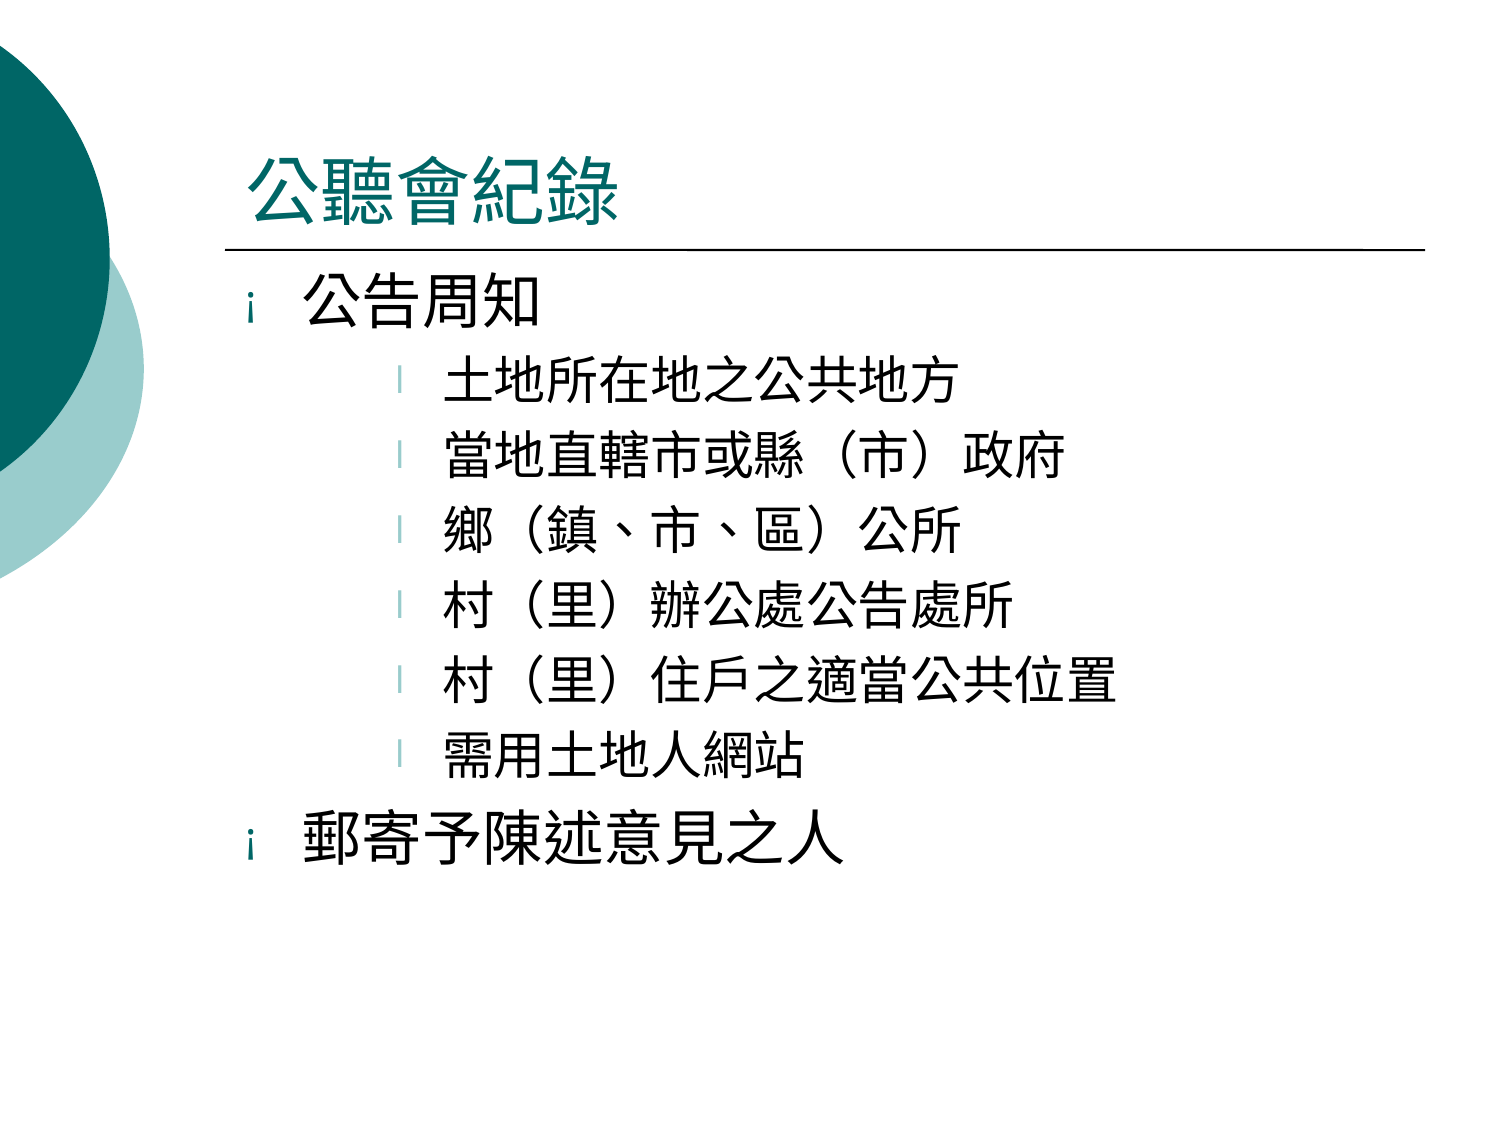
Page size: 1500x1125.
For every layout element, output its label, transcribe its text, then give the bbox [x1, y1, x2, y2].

list 公告周知 土地所在地之公共地方 當地直轄市或縣（市）政府 鄉（鎮、市、區）公所 村（里）辦公處公告處所 村（里）住戶之適當公共位置 需用土地人網站 郵寄予陳述意見之人 [230, 255, 1353, 1089]
text_box 公聽會紀錄 [230, 137, 1348, 241]
